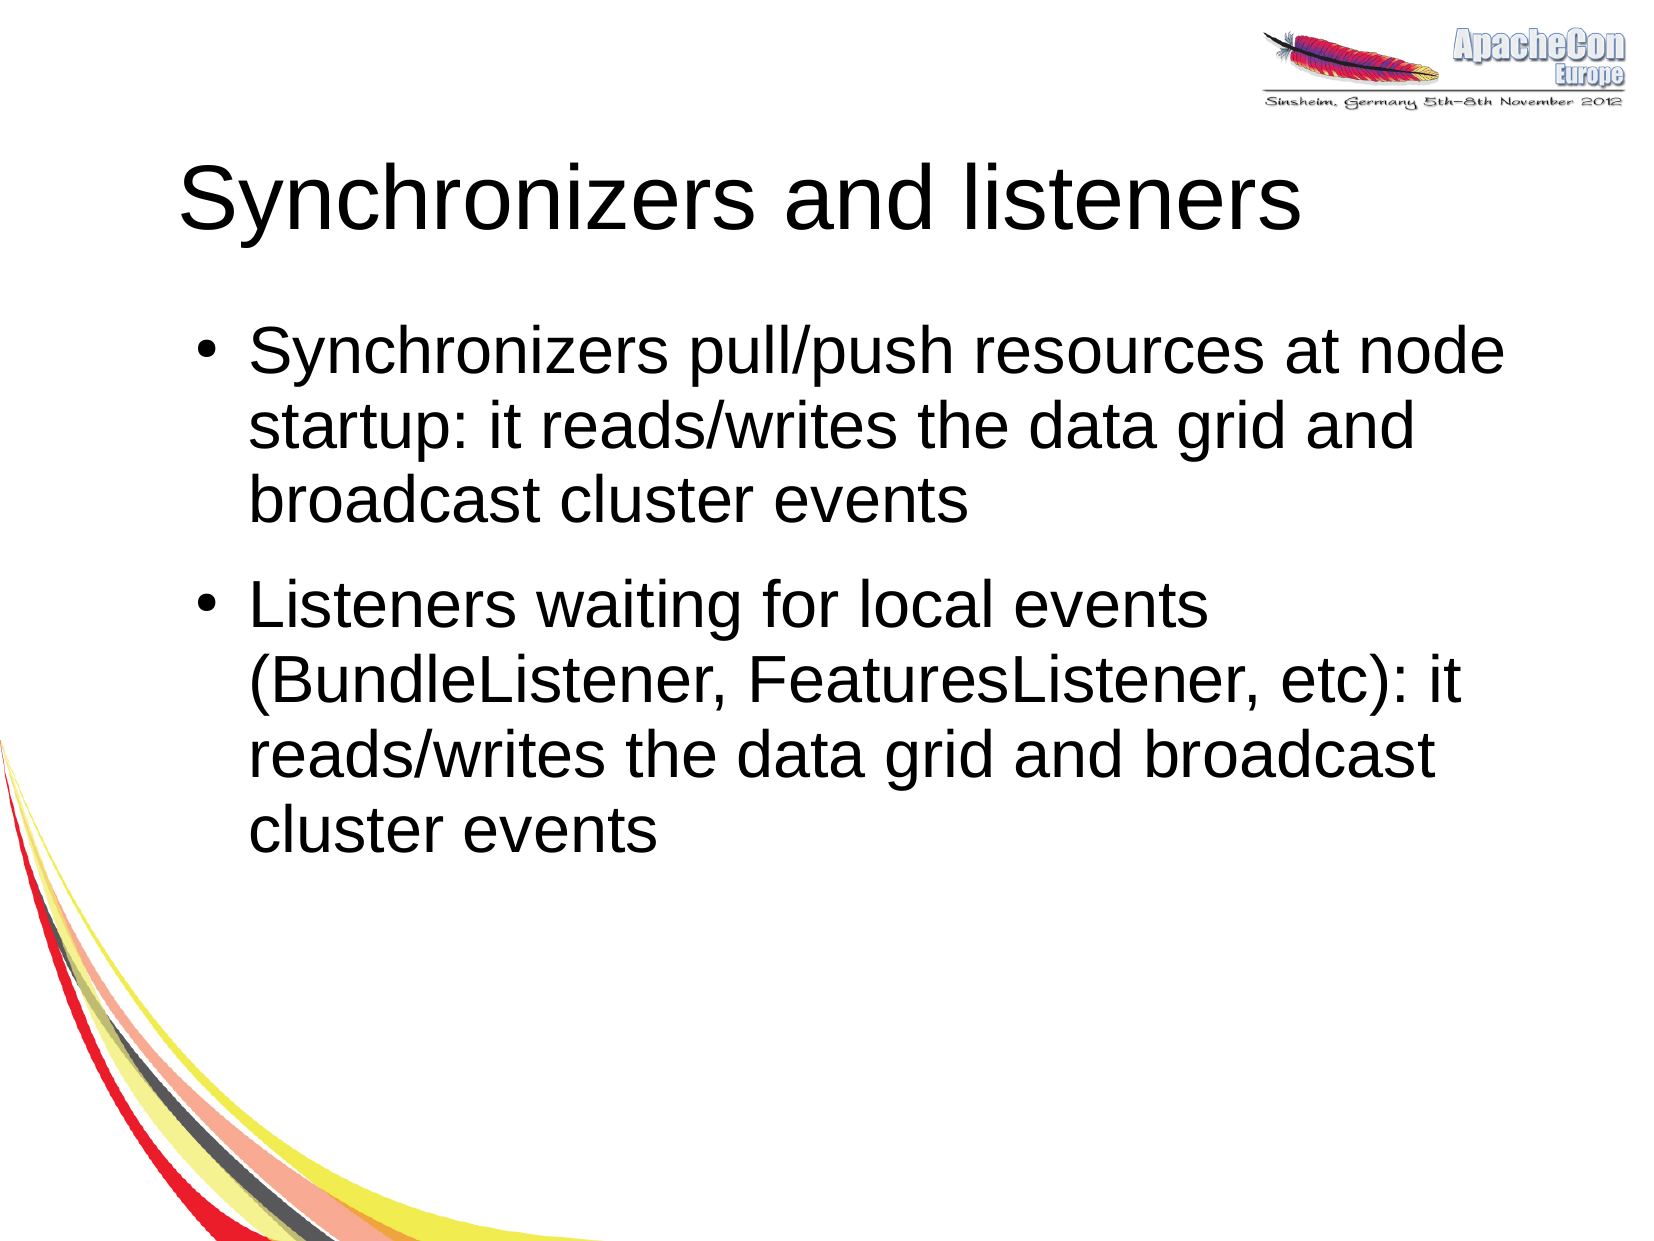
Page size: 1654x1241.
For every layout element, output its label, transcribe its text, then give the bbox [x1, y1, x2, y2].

title Synchronizers and listeners [177, 146, 1536, 250]
list Synchronizers pull/push resources at node startup: it reads/writes the data grid and broadcast cluster events Listeners waiting for local events (BundleListener, FeaturesListener, etc): it reads/writes the data grid and broadcast cluster events [177, 312, 1536, 1019]
picture [0, 0, 1654, 1241]
